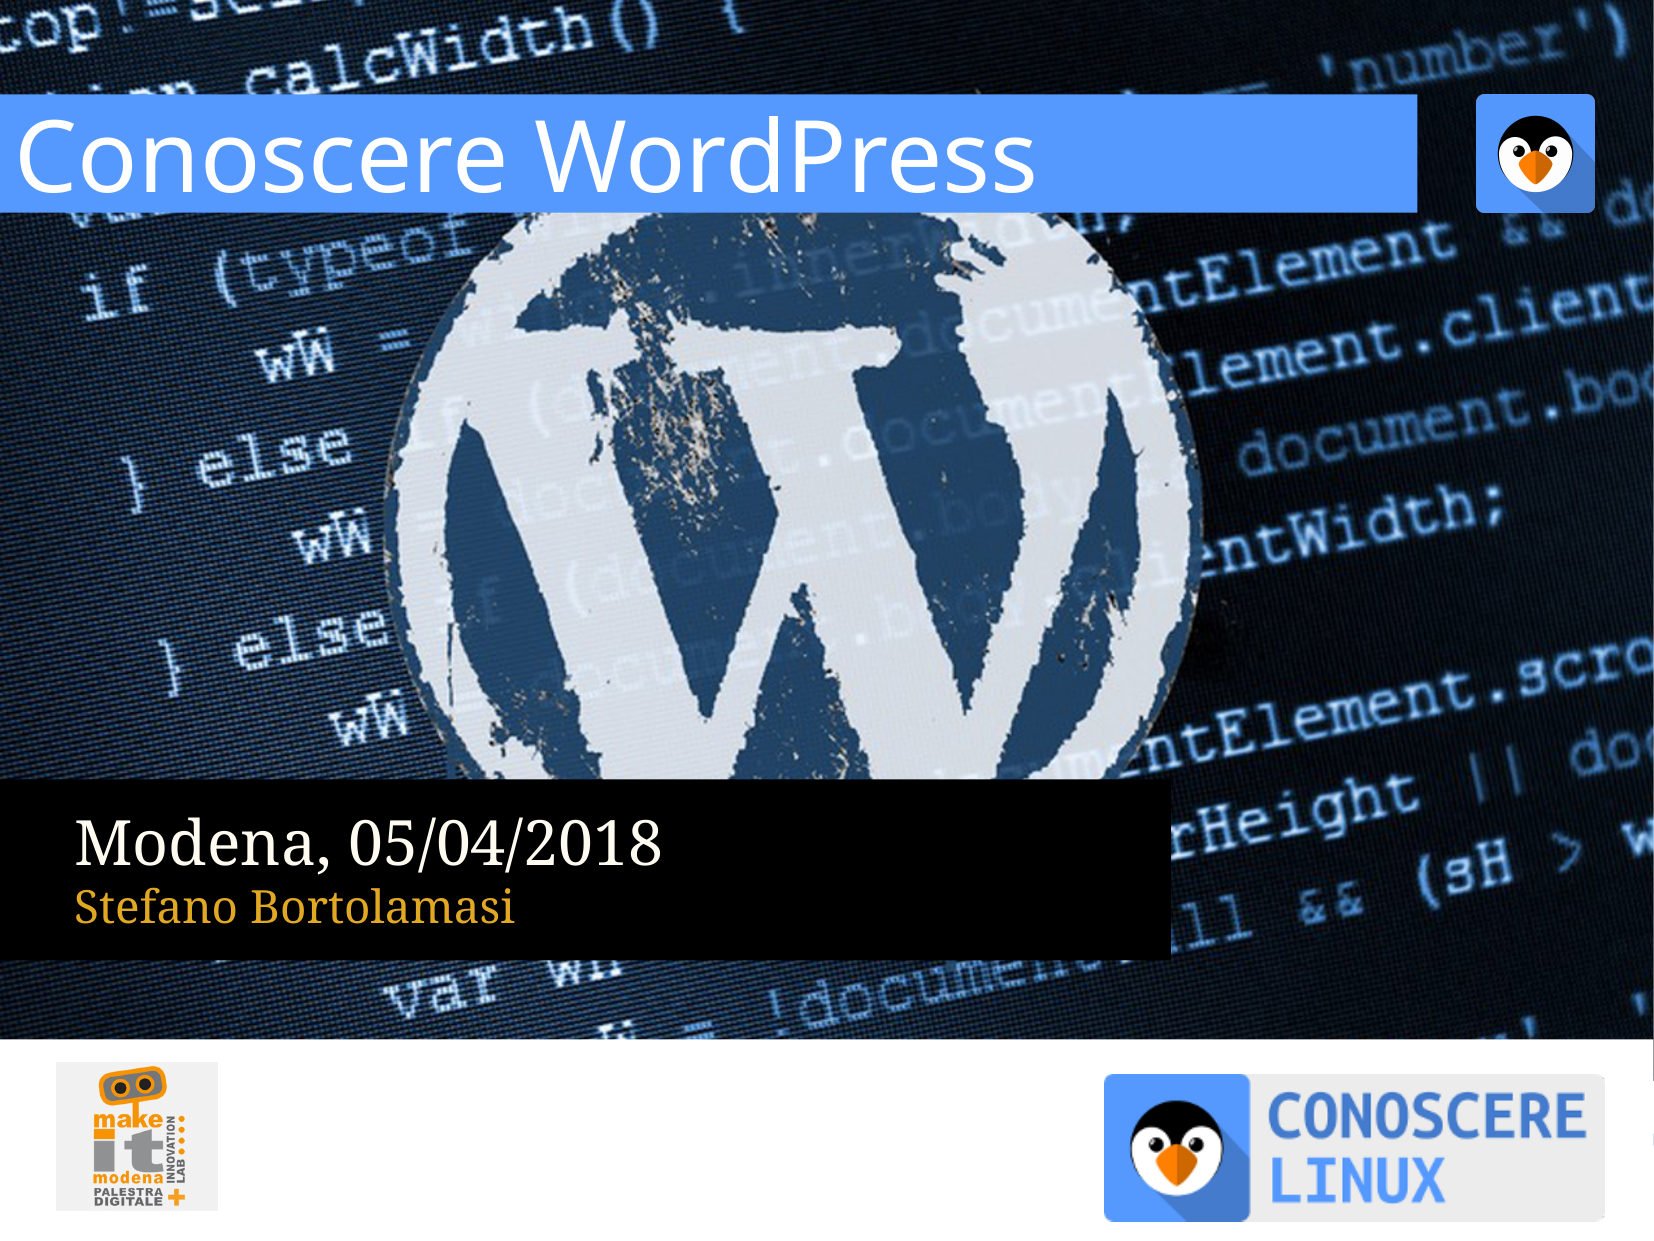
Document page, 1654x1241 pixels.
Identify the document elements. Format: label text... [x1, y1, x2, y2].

picture [1104, 1074, 1605, 1222]
text_box [0, 1039, 1654, 1241]
picture [56, 1062, 218, 1211]
picture [0, 0, 1654, 1039]
text_box Conoscere WordPress [0, 94, 1418, 213]
text_box Modena, 05/04/2018 Stefano Bortolamasi [59, 787, 1113, 1032]
text_box [0, 779, 1171, 961]
